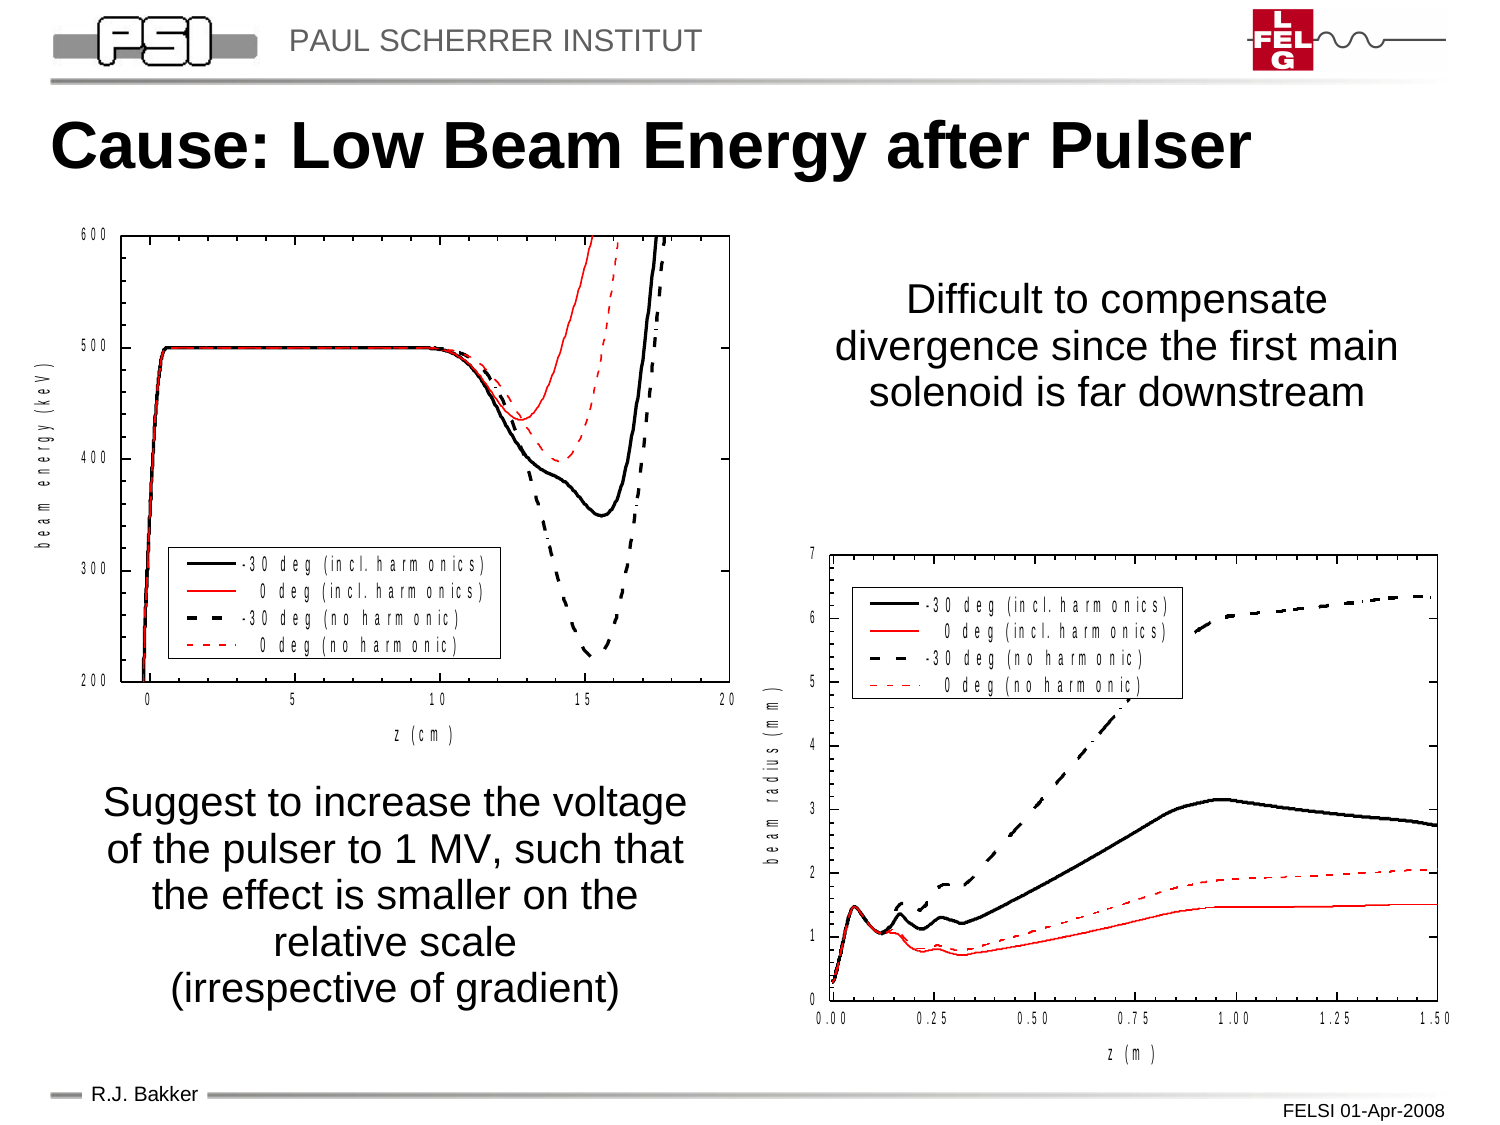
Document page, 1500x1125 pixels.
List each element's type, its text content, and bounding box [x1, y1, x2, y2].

picture [50, 78, 1447, 85]
picture [52, 15, 260, 69]
text_box Difficult to compensate divergence since the first main solenoid is far downstream [820, 268, 1426, 441]
title Cause: Low Beam Energy after Pulser [50, 108, 1450, 184]
picture [208, 1092, 1447, 1099]
picture [28, 187, 1482, 1068]
picture [50, 1092, 82, 1099]
text_box Suggest to increase the voltage of the pulser to 1 MV, such that the effect is smaller on the relative scale (irrespective of gradient) [88, 771, 739, 1058]
picture [1246, 8, 1447, 72]
